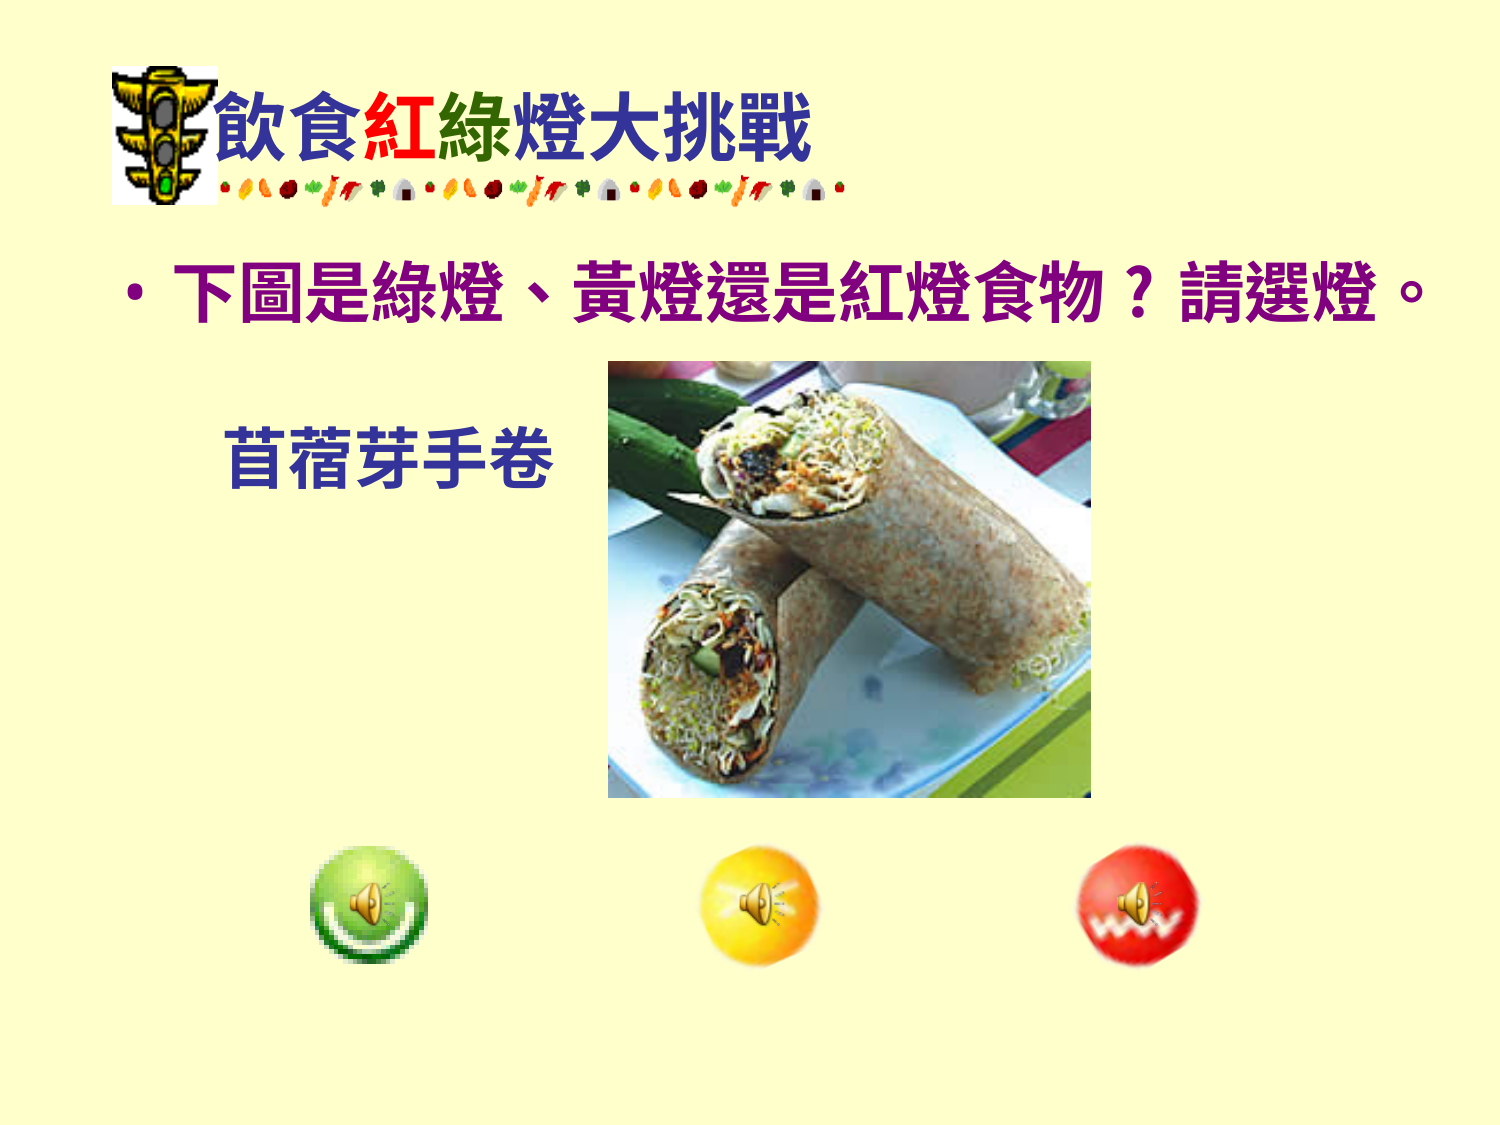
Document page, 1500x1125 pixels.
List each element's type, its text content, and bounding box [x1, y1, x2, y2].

picture [673, 822, 850, 988]
list 下圖是綠燈、黃燈還是紅燈食物?請選燈。 [100, 243, 1436, 351]
picture [608, 361, 1091, 798]
picture [1048, 817, 1231, 992]
text_box 苜蓿芽手卷 [206, 408, 571, 505]
picture [301, 846, 443, 964]
picture [112, 66, 847, 209]
text_box 飲食紅綠燈大挑戰 [194, 78, 868, 173]
